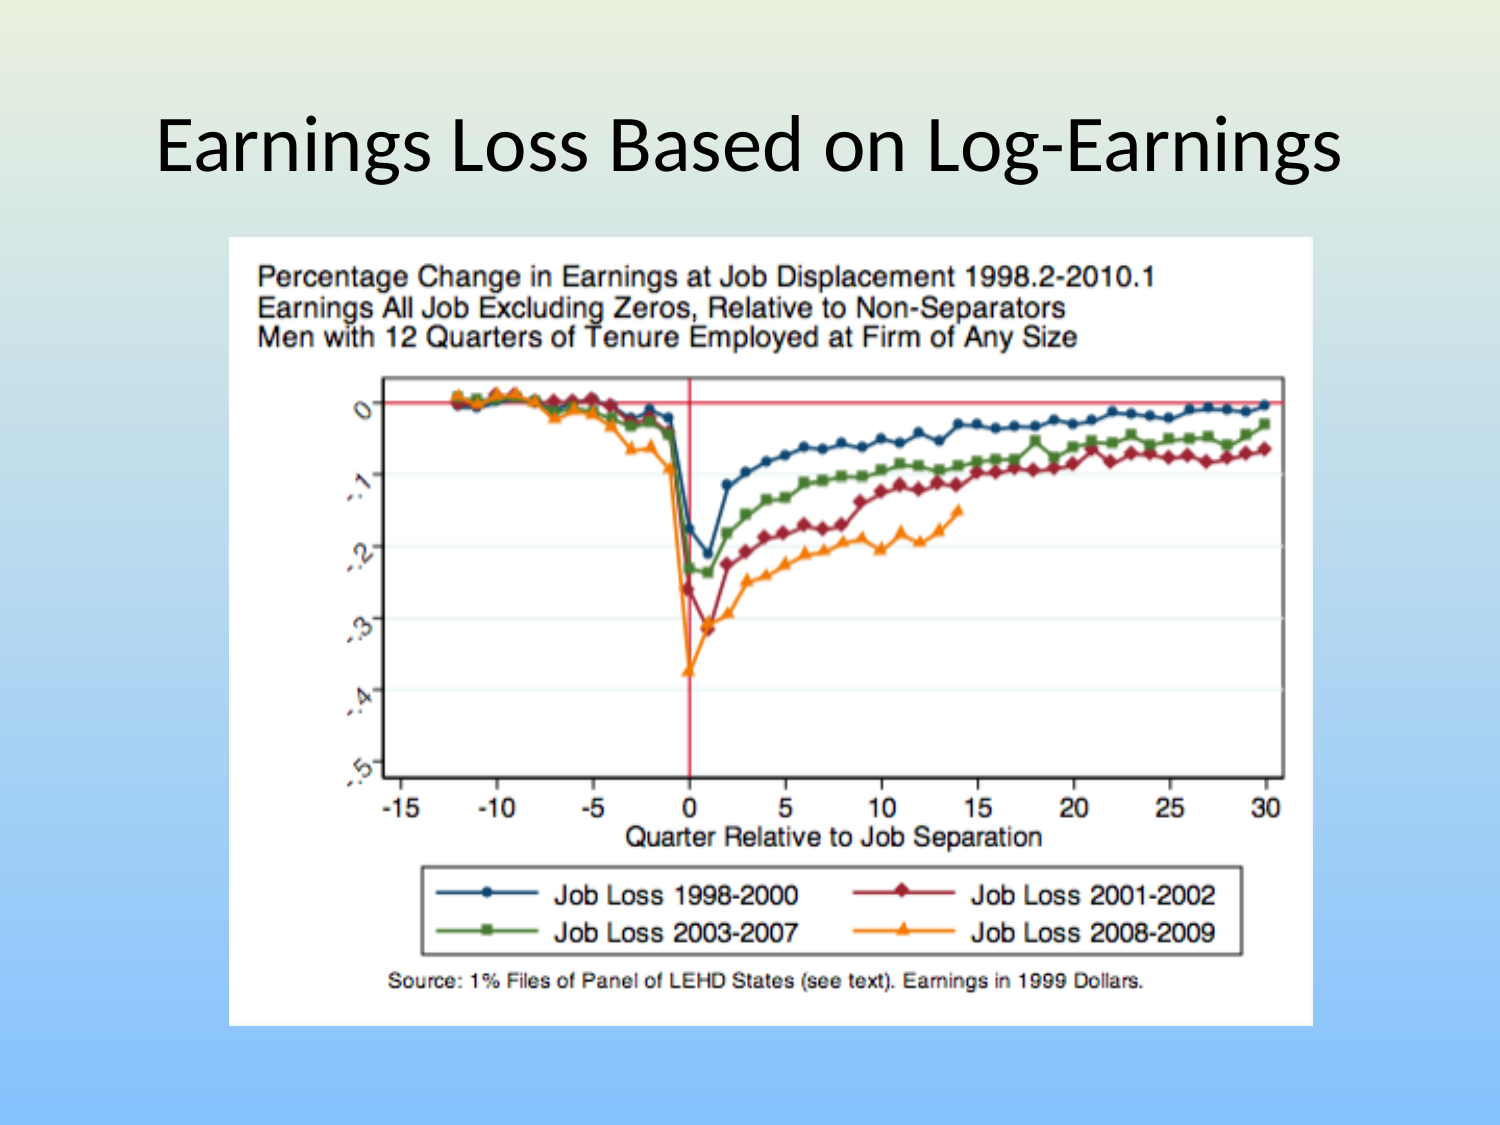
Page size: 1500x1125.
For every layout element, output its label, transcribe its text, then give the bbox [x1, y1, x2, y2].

title Earnings Loss Based on Log-Earnings [75, 45, 1425, 233]
picture [229, 237, 1313, 1026]
